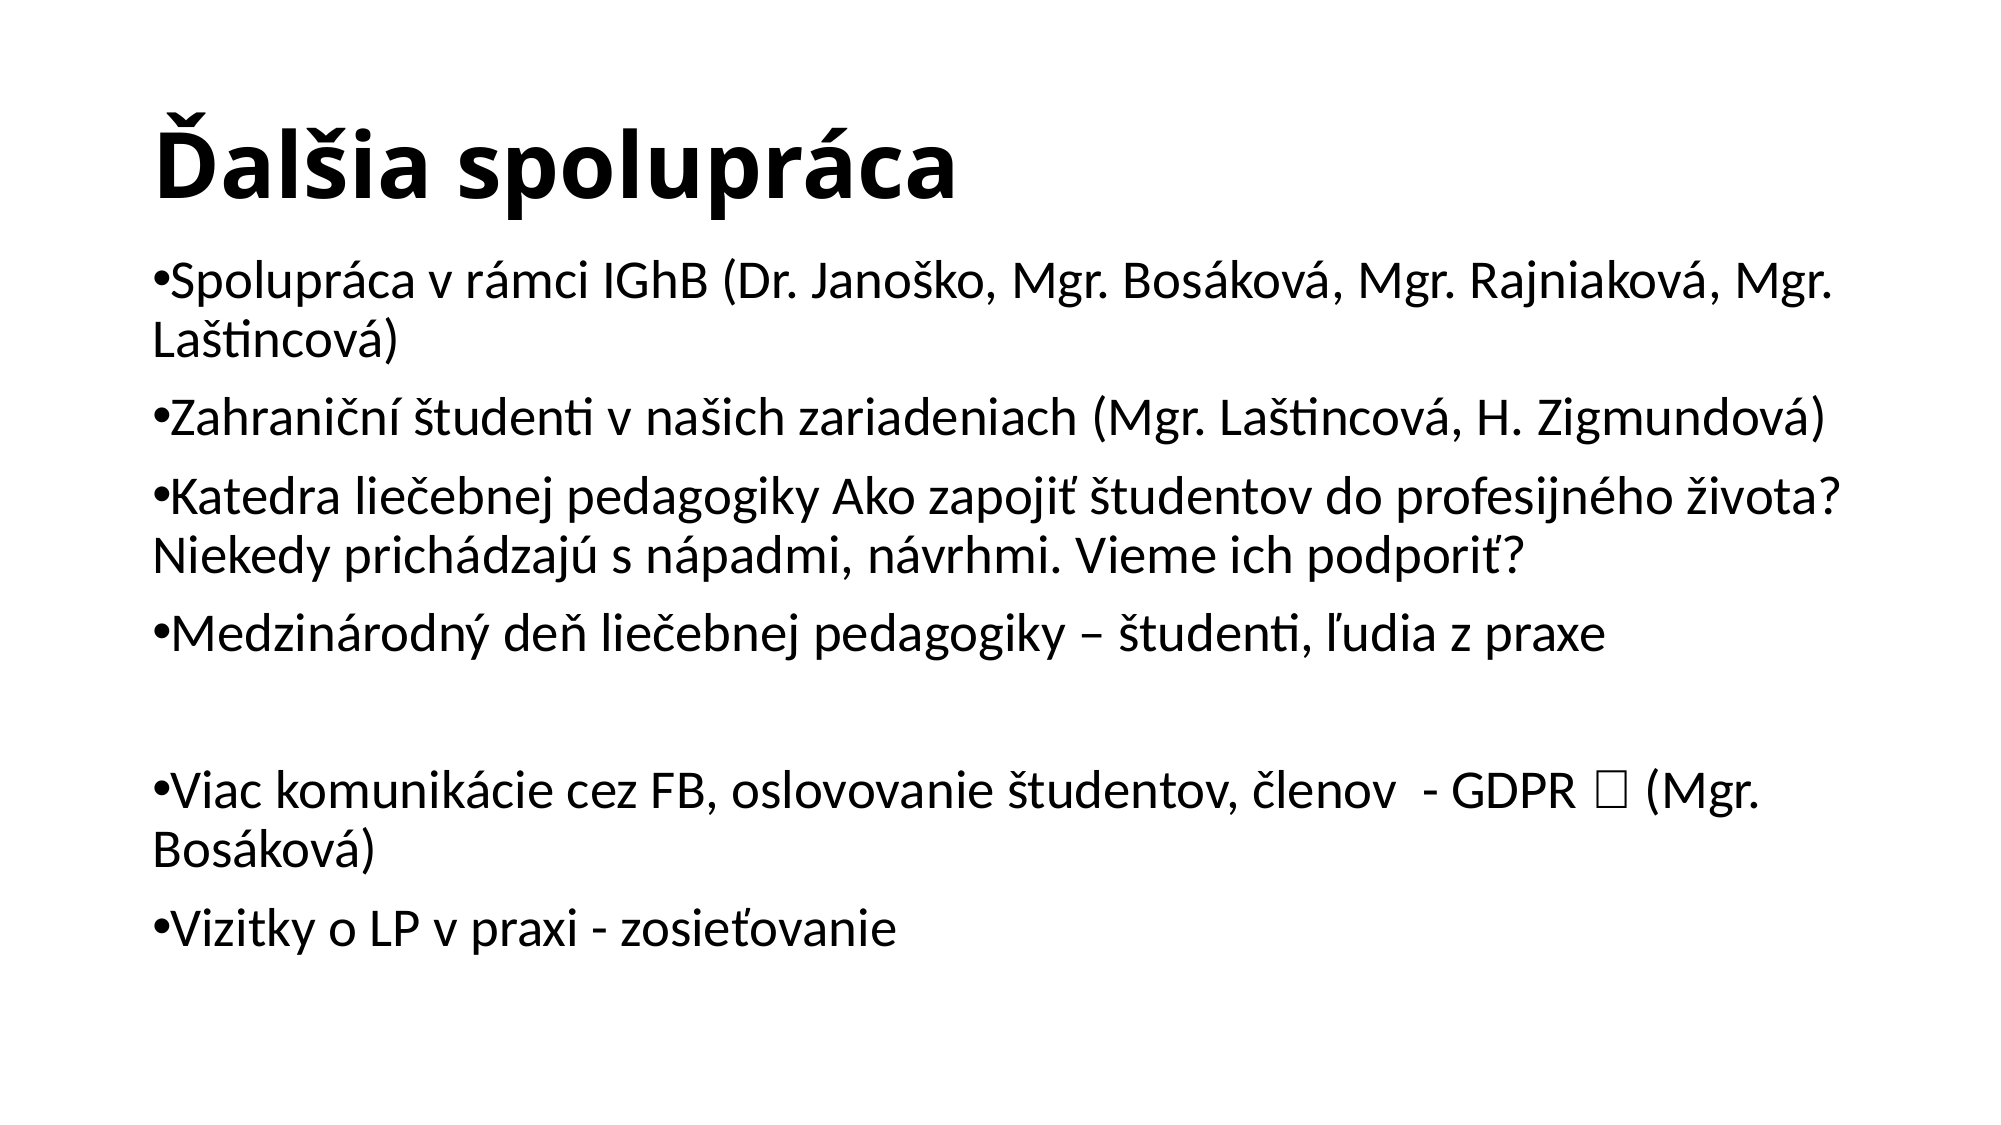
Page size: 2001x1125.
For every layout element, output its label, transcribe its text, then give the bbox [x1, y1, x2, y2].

title Ďalšia spolupráca [137, 59, 1863, 243]
list Spolupráca v rámci IGhB (Dr. Janoško, Mgr. Bosáková, Mgr. Rajniaková, Mgr. Laštincová) Zahraniční študenti v našich zariadeniach (Mgr. Laštincová, H. Zigmundová) Katedra liečebnej pedagogiky Ako zapojiť študentov do profesijného života? Niekedy prichádzajú s nápadmi, návrhmi. Vieme ich podporiť? Medzinárodný deň liečebnej pedagogiky – študenti, ľudia z praxe Viac komunikácie cez FB, oslovovanie študentov, členov - GDPR  (Mgr. Bosáková) Vizitky o LP v praxi - zosieťovanie [137, 243, 1863, 1014]
